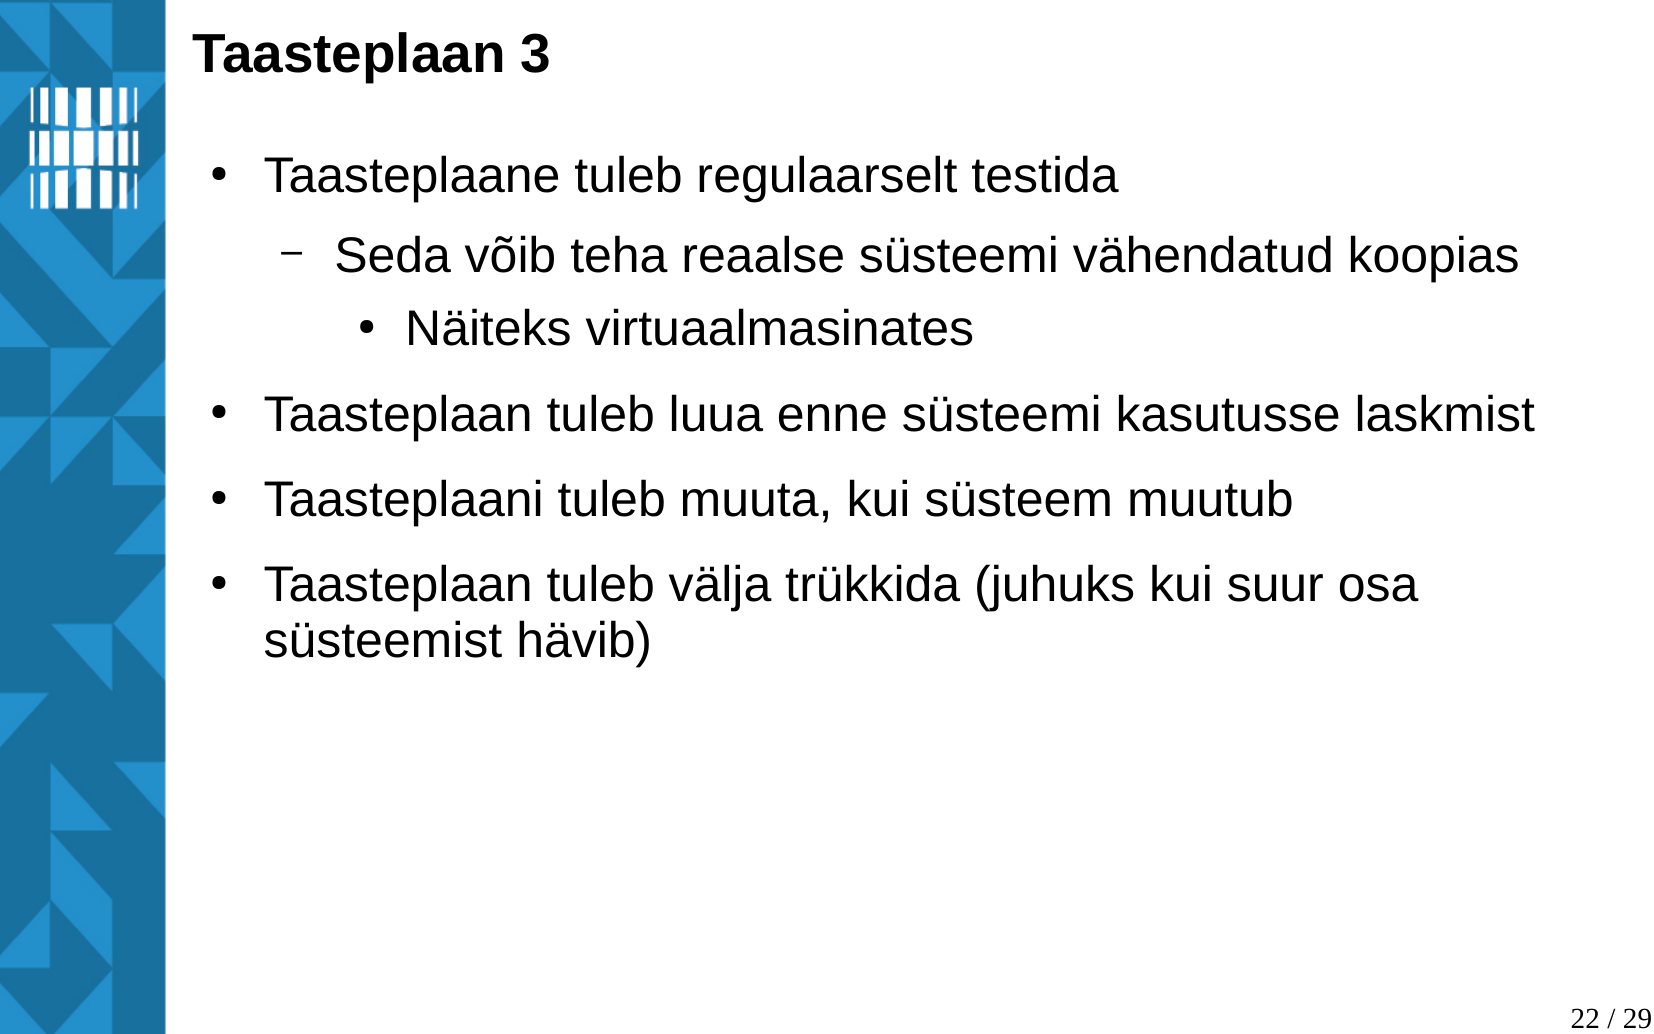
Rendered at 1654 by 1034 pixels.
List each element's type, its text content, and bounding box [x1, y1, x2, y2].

title Taasteplaan 3 [192, 11, 1595, 95]
list Taasteplaane tuleb regulaarselt testida Seda võib teha reaalse süsteemi vähendatud koopias Näiteks virtuaalmasinates Taasteplaan tuleb luua enne süsteemi kasutusse laskmist Taasteplaani tuleb muuta, kui süsteem muutub Taasteplaan tuleb välja trükkida (juhuks kui suur osa süsteemist hävib) [192, 147, 1648, 841]
